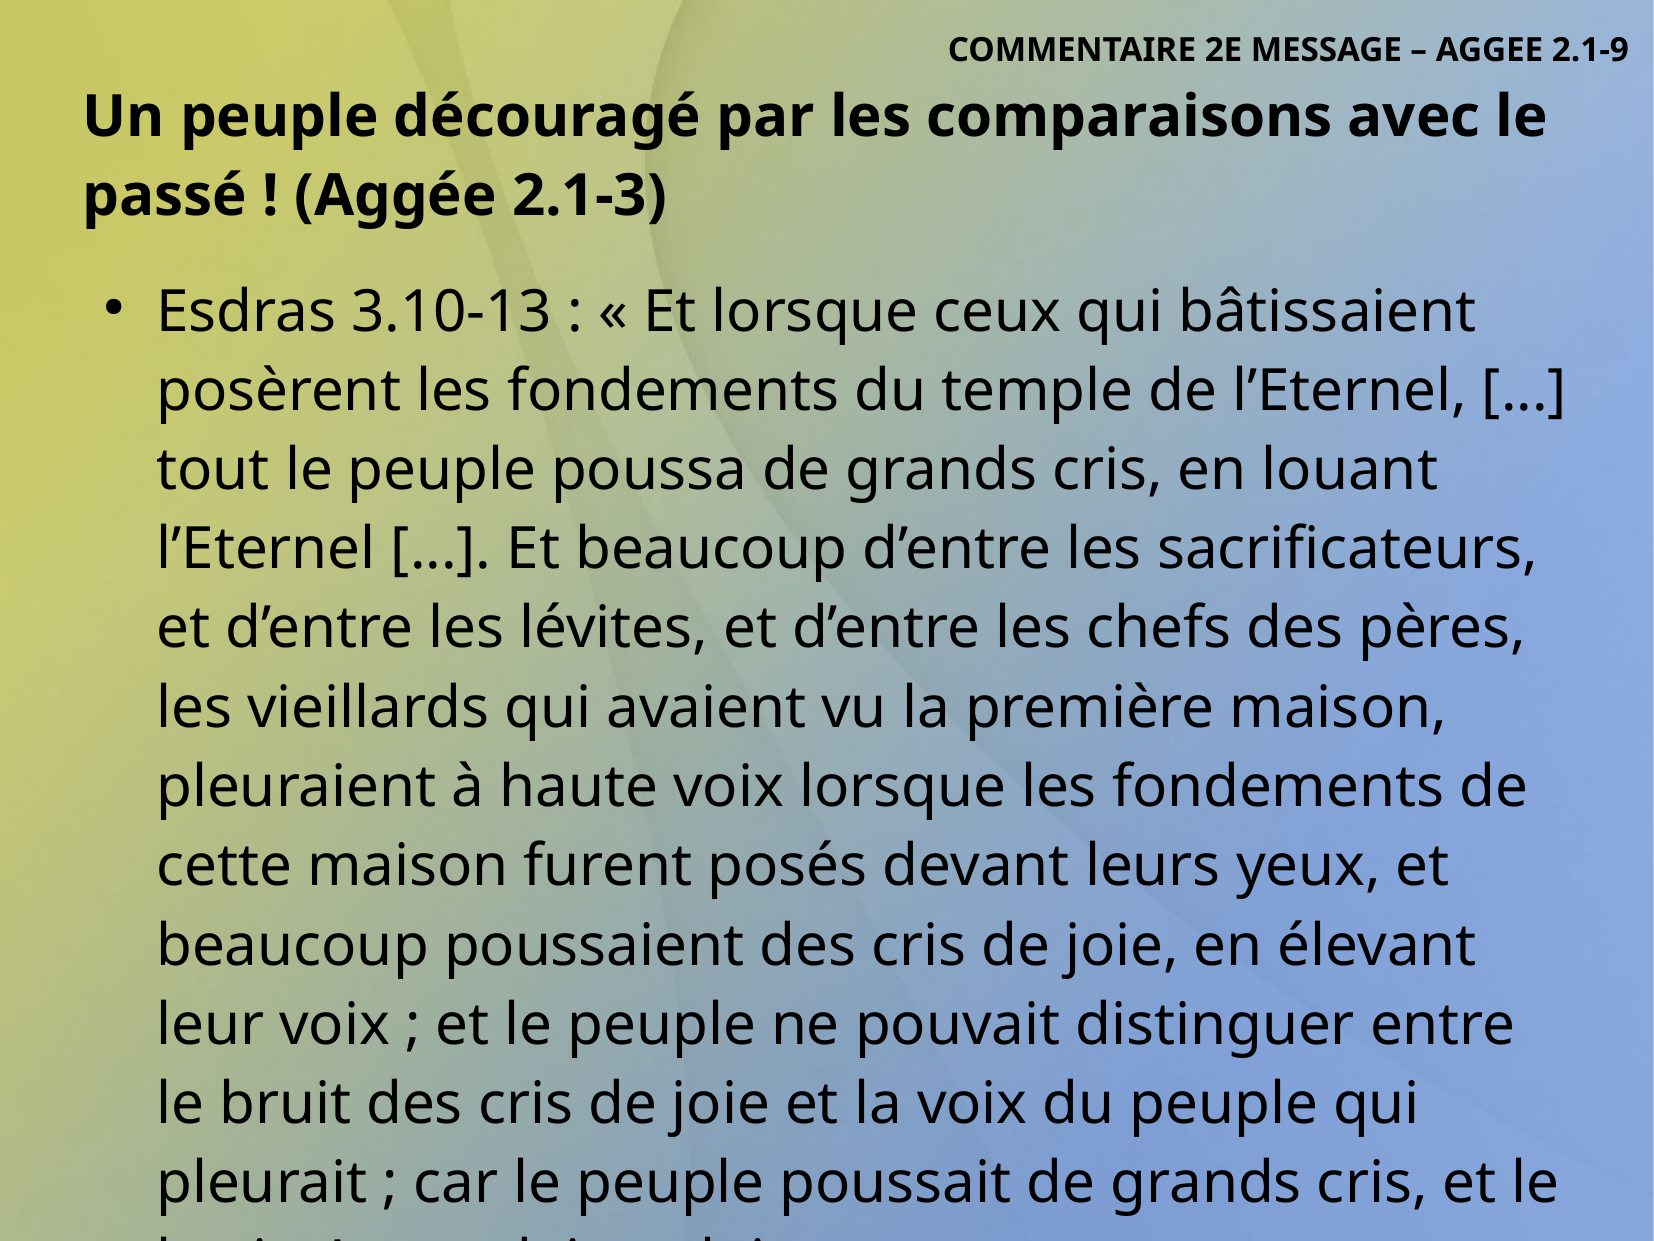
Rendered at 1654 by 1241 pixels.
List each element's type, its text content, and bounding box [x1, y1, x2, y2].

picture [0, 0, 1654, 1241]
title COMMENTAIRE 2E MESSAGE – AGGEE 2.1-9 [797, 14, 1630, 83]
list Esdras 3.10-13 : « Et lorsque ceux qui bâtissaient posèrent les fondements du temple de l’Eternel, [...] tout le peuple poussa de grands cris, en louant l’Eternel [...]. Et beaucoup d’entre les sacrificateurs, et d’entre les lévites, et d’entre les chefs des pères, les vieillards qui avaient vu la première maison, pleuraient à haute voix lorsque les fondements de cette maison furent posés devant leurs yeux, et beaucoup poussaient des cris de joie, en élevant leur voix ; et le peuple ne pouvait distinguer entre le bruit des cris de joie et la voix du peuple qui pleurait ; car le peuple poussait de grands cris, et le bruit s’entendait au loin » [82, 265, 1571, 1091]
title Un peuple découragé par les comparaisons avec le passé ! (Aggée 2.1-3) [82, 49, 1571, 257]
